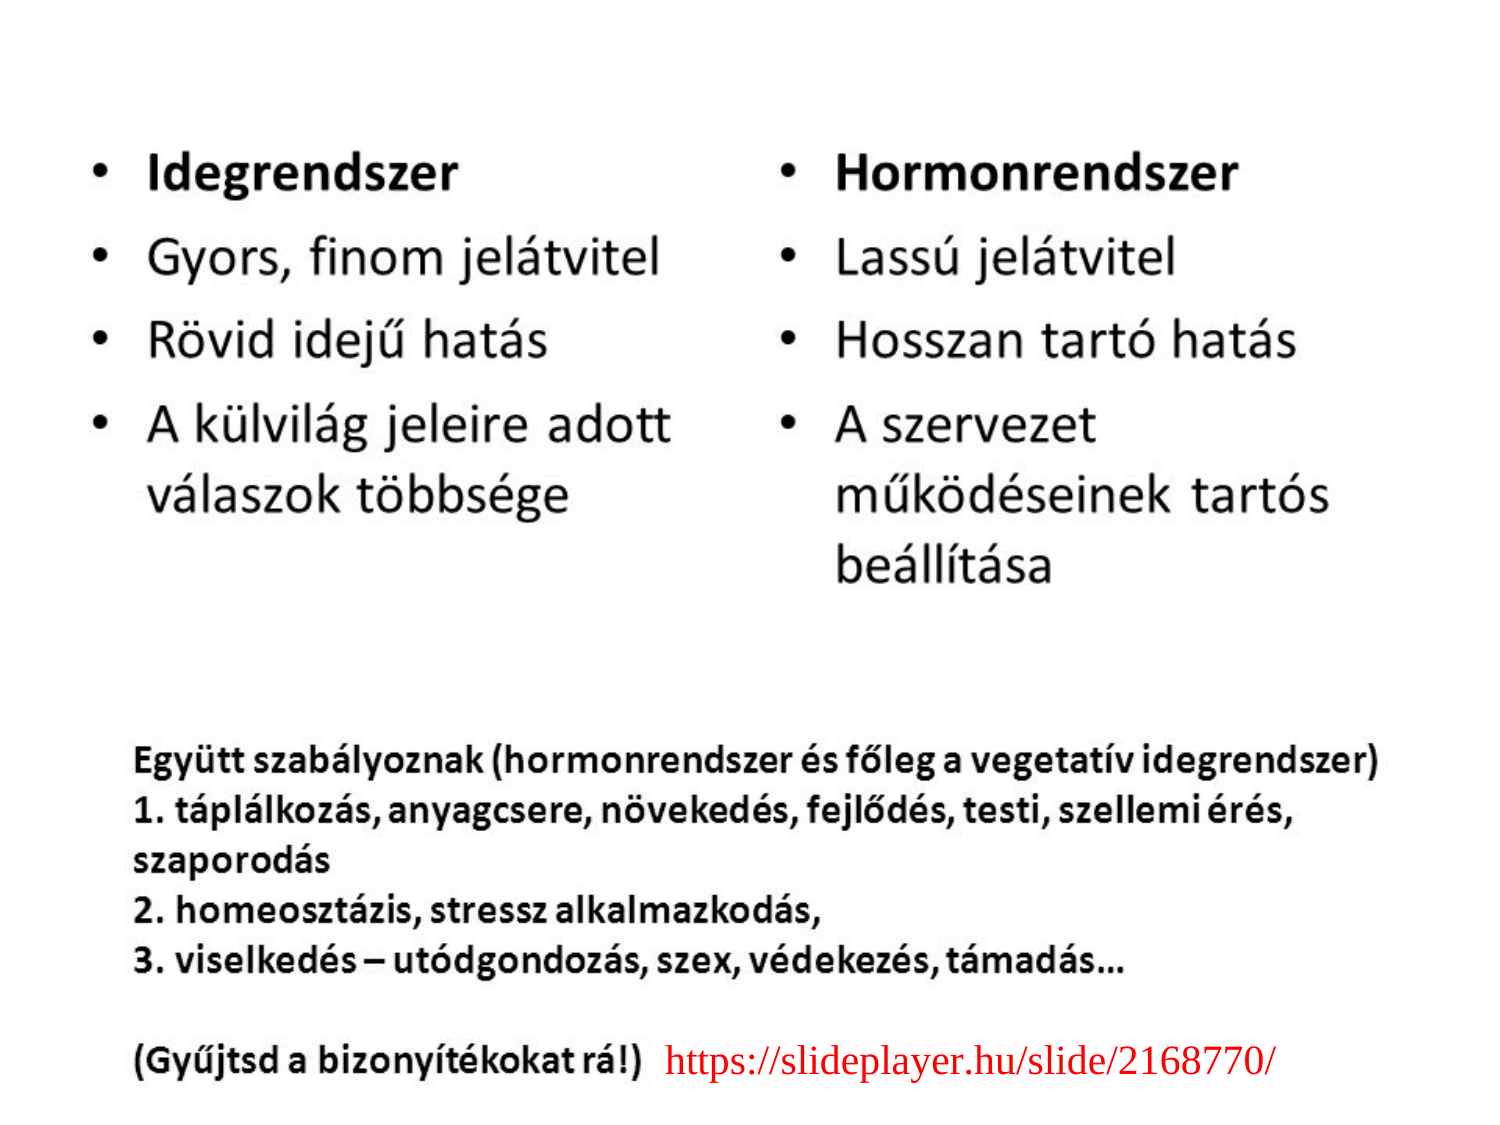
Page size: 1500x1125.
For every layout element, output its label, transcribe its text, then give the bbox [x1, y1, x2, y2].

text_box https://slideplayer.hu/slide/2168770/ [650, 1025, 1292, 1091]
picture [0, 0, 1500, 1125]
